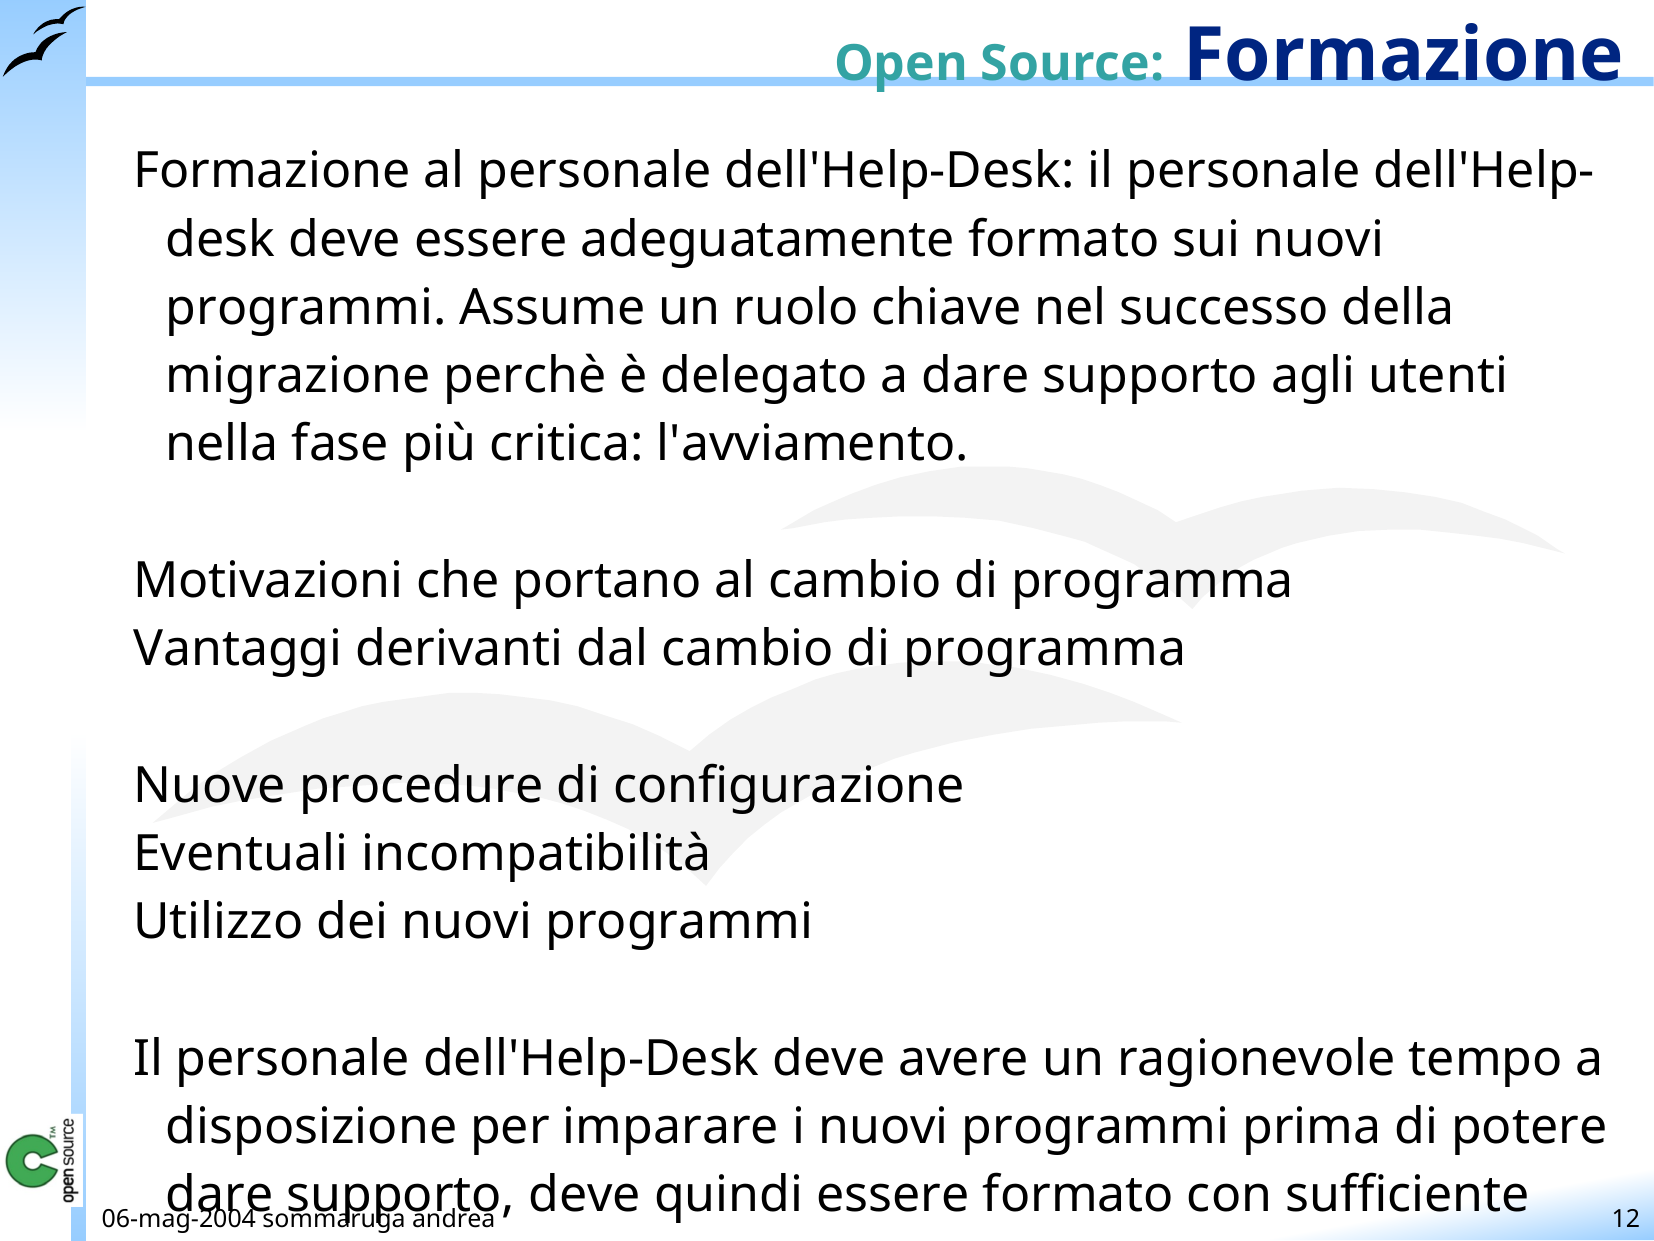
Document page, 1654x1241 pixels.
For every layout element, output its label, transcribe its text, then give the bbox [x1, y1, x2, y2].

list Formazione al personale dell'Help-Desk: il personale dell'Help-desk deve essere adeguatamente formato sui nuovi programmi. Assume un ruolo chiave nel successo della migrazione perchè è delegato a dare supporto agli utenti nella fase più critica: l'avviamento. Motivazioni che portano al cambio di programma Vantaggi derivanti dal cambio di programma Nuove procedure di configurazione Eventuali incompatibilità Utilizzo dei nuovi programmi Il personale dell'Help-Desk deve avere un ragionevole tempo a disposizione per imparare i nuovi programmi prima di potere dare supporto, deve quindi essere formato con sufficiente anticipo sui tempi. [85, 134, 1628, 1163]
title Open Source: Formazione [85, 0, 1654, 104]
picture [1, 1115, 83, 1207]
